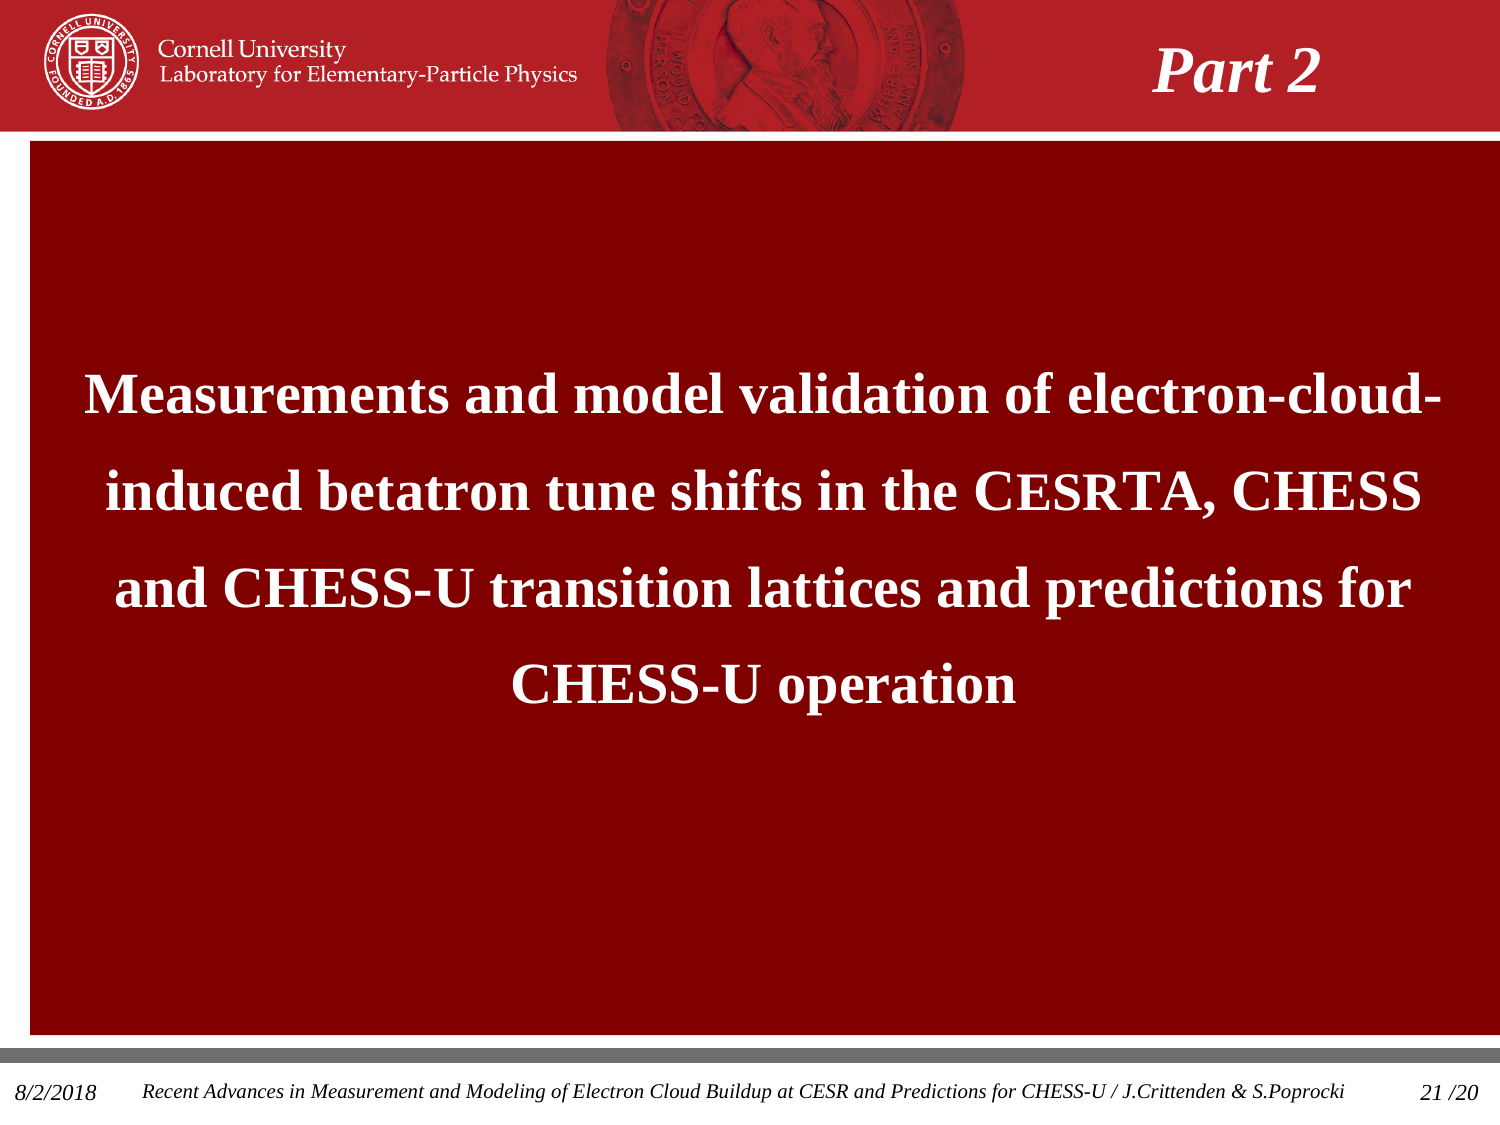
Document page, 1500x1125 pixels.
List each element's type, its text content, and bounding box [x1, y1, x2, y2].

text_box Measurements and model validation of electron-cloud- induced betatron tune shifts in the CESRTA, CHESS and CHESS-U transition lattices and predictions for CHESS-U operation [70, 248, 1458, 798]
title Part 2 [975, 4, 1500, 136]
text_box [30, 140, 1500, 1036]
picture [0, 0, 1500, 132]
